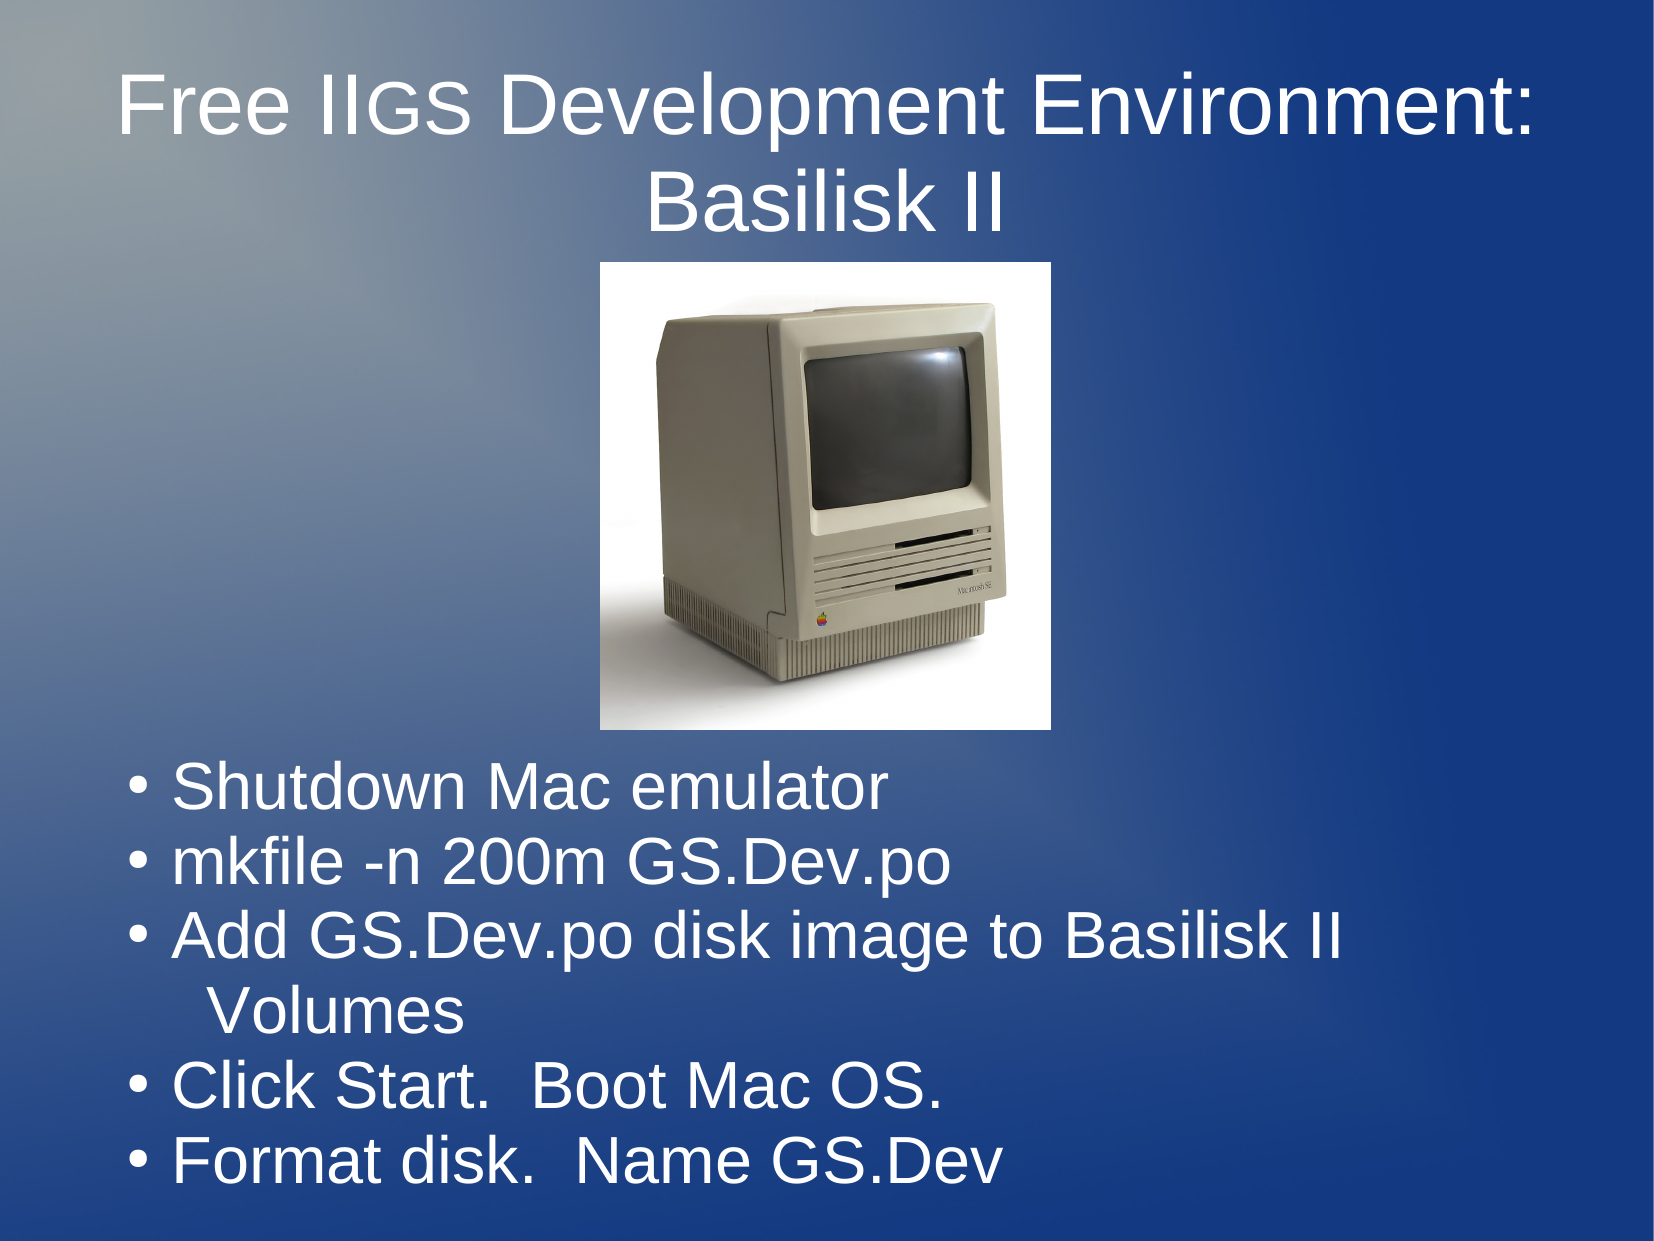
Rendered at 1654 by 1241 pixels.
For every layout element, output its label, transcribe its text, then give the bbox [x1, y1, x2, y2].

title Free IIGS Development Environment: Basilisk II [82, 49, 1571, 257]
picture [0, 0, 1654, 1241]
subtitle Shutdown Mac emulator mkfile -n 200m GS.Dev.po Add GS.Dev.po disk image to Basilisk II Volumes Click Start. Boot Mac OS. Format disk. Name GS.Dev [86, 225, 1576, 1198]
